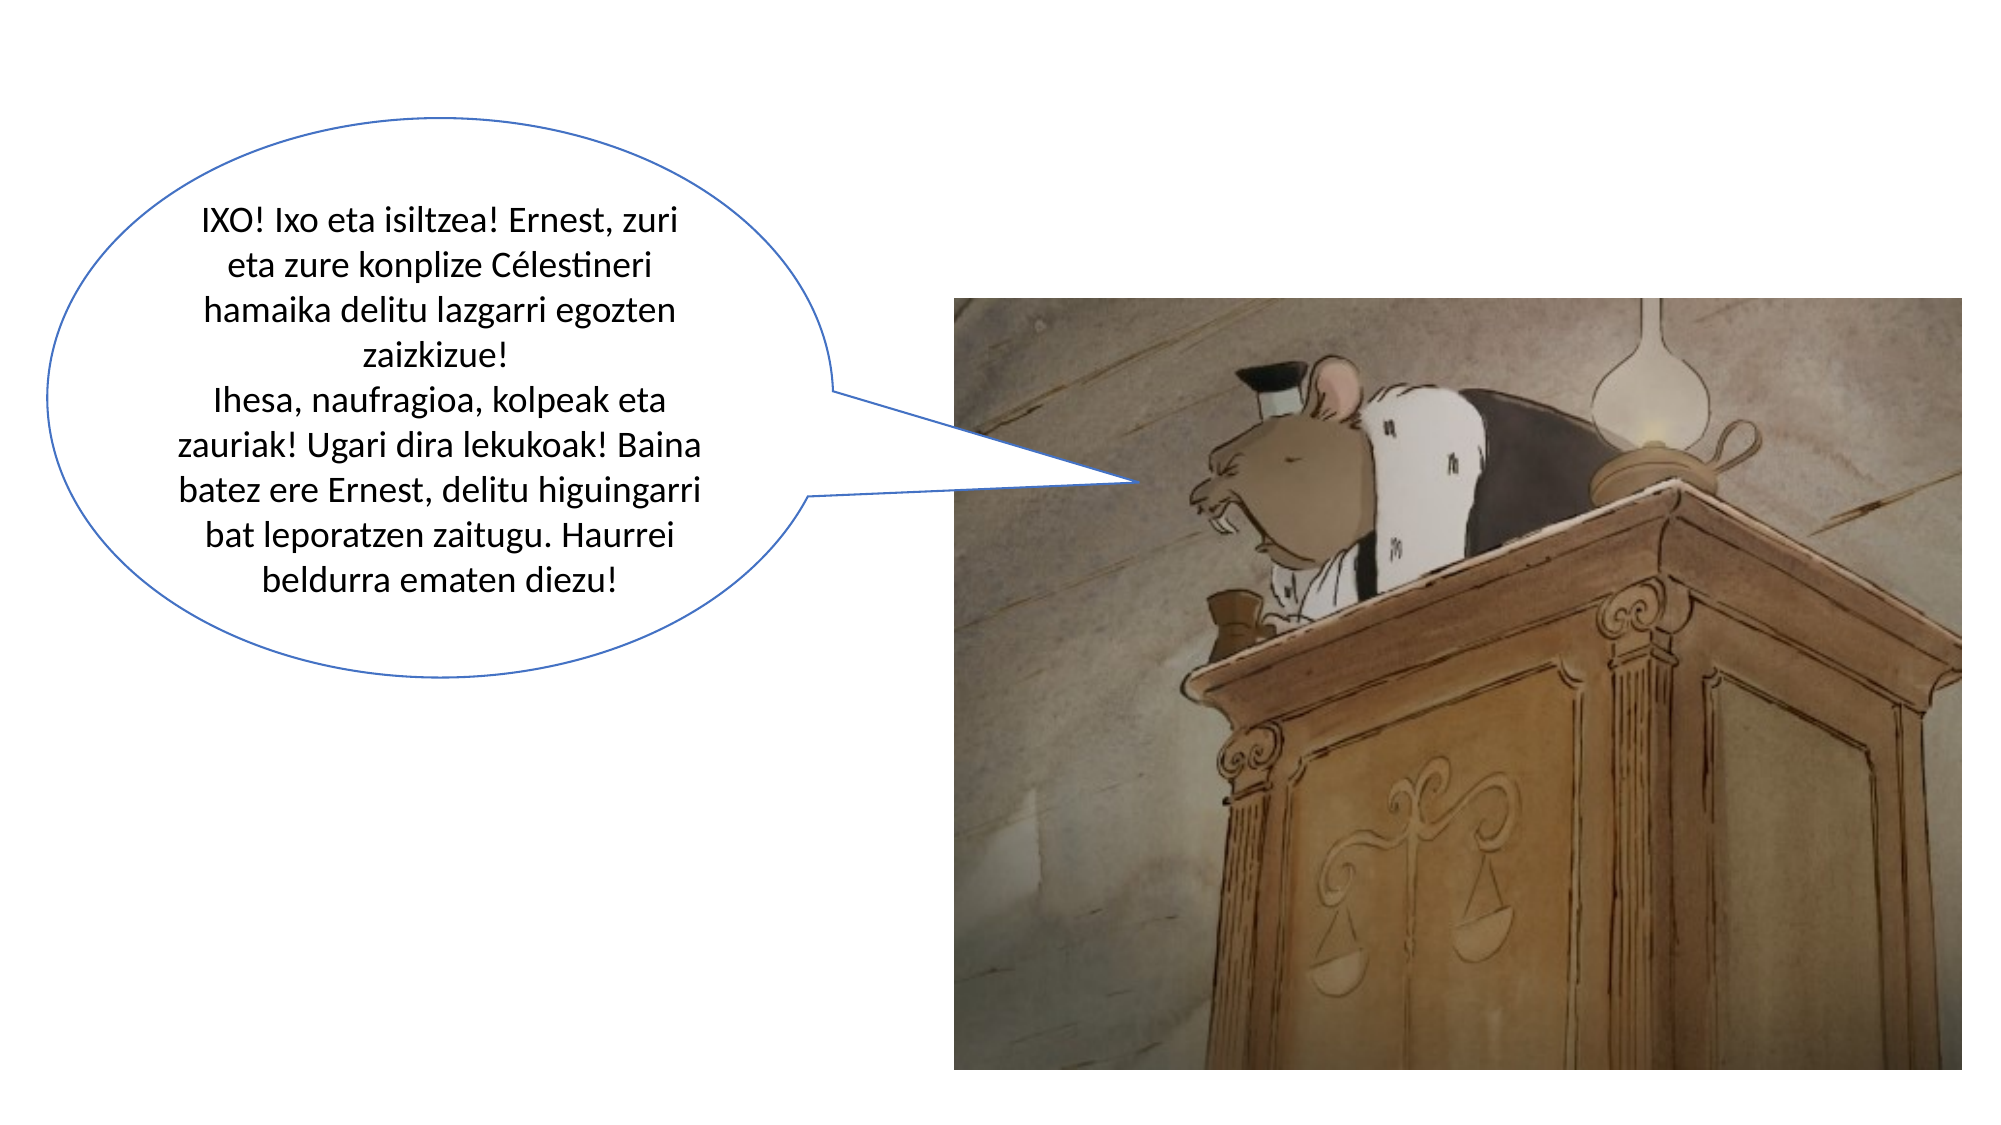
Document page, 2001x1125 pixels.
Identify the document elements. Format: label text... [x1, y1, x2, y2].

text_box IXO! Ixo eta isiltzea! Ernest, zuri eta zure konplize Célestineri hamaika delitu lazgarri egozten zaizkizue! Ihesa, naufragioa, kolpeak eta zauriak! Ugari dira lekukoak! Baina batez ere Ernest, delitu higuingarri bat leporatzen zaitugu. Haurrei beldurra ematen diezu! [47, 118, 1140, 678]
picture [954, 298, 1962, 1070]
